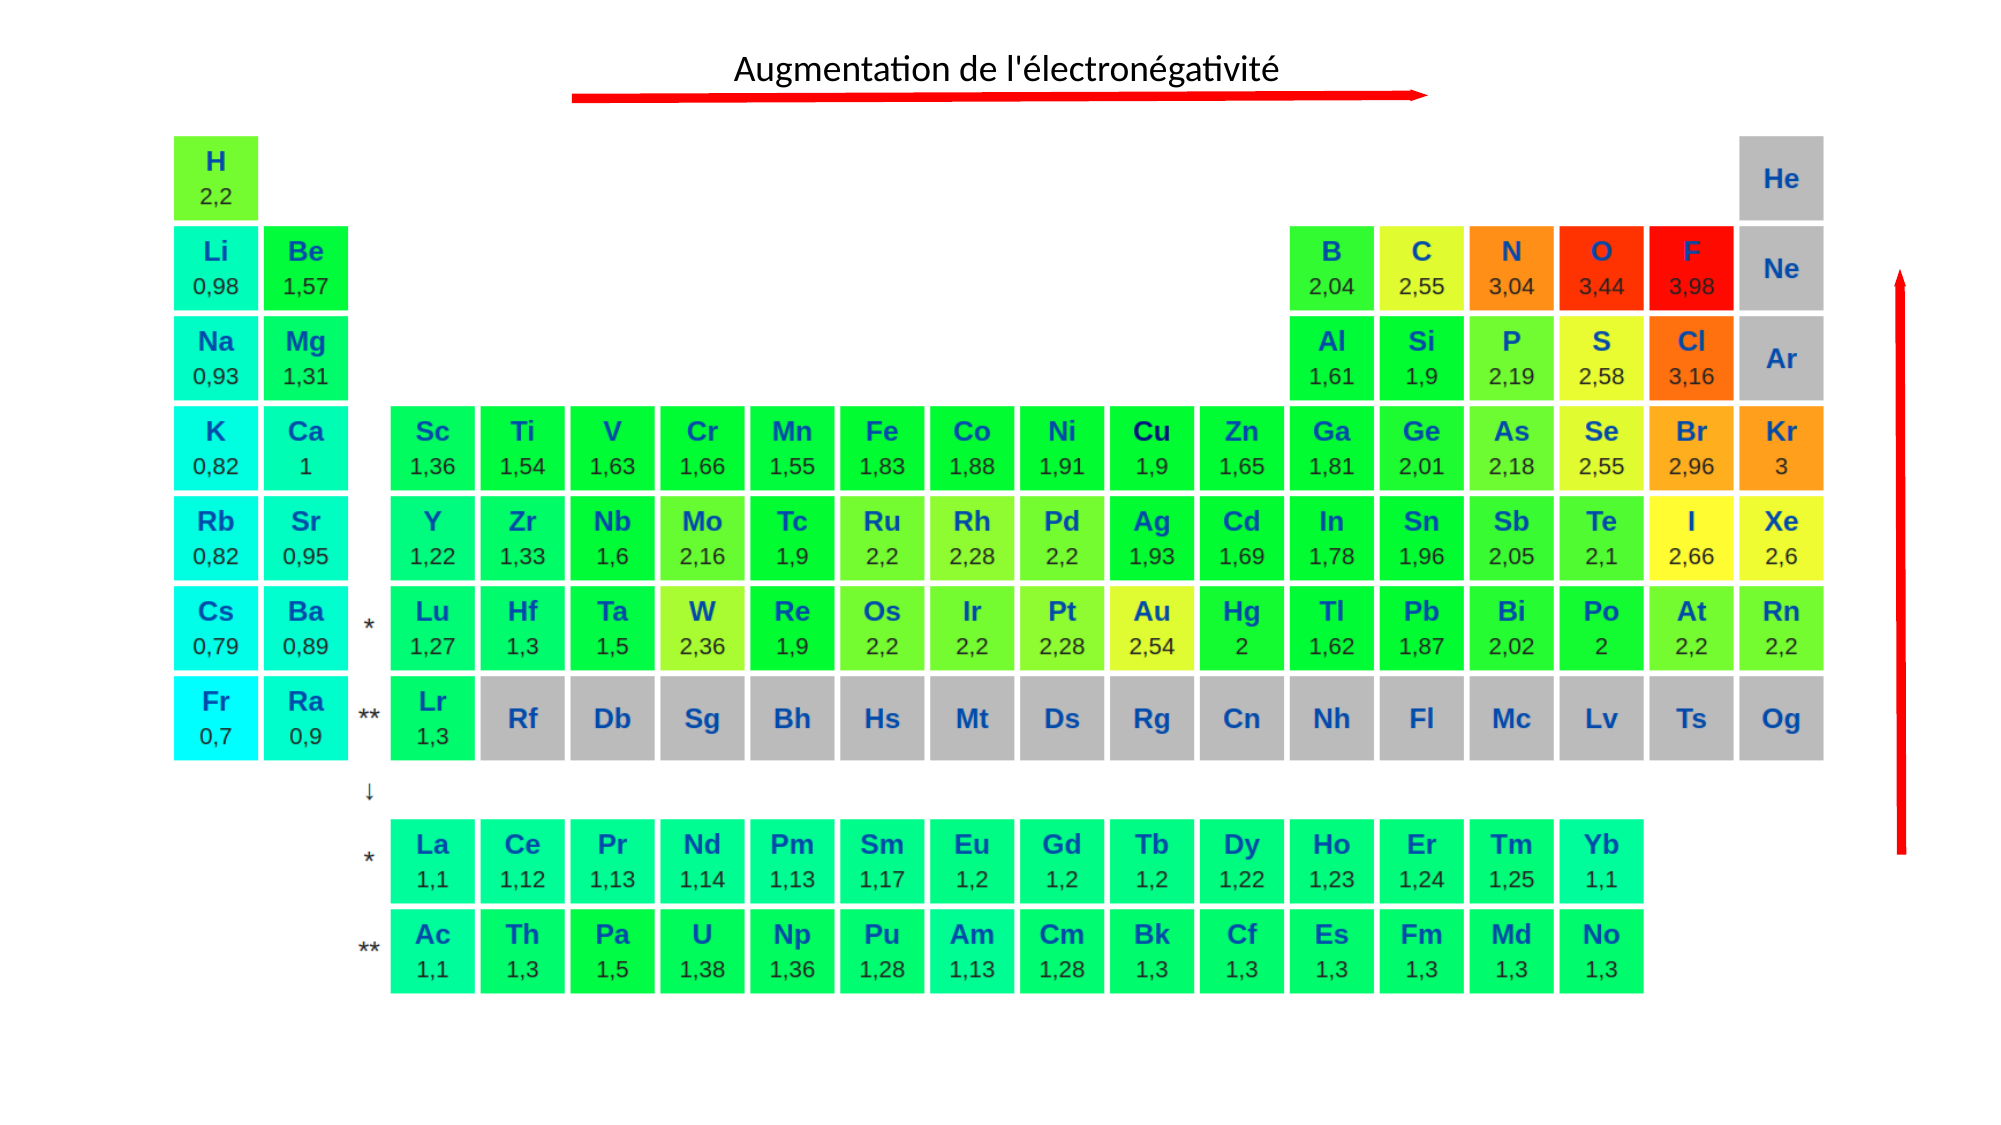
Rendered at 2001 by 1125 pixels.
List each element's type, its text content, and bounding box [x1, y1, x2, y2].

text_box Augmentation de l'électronégativité [718, 35, 1312, 97]
picture [166, 127, 1834, 997]
